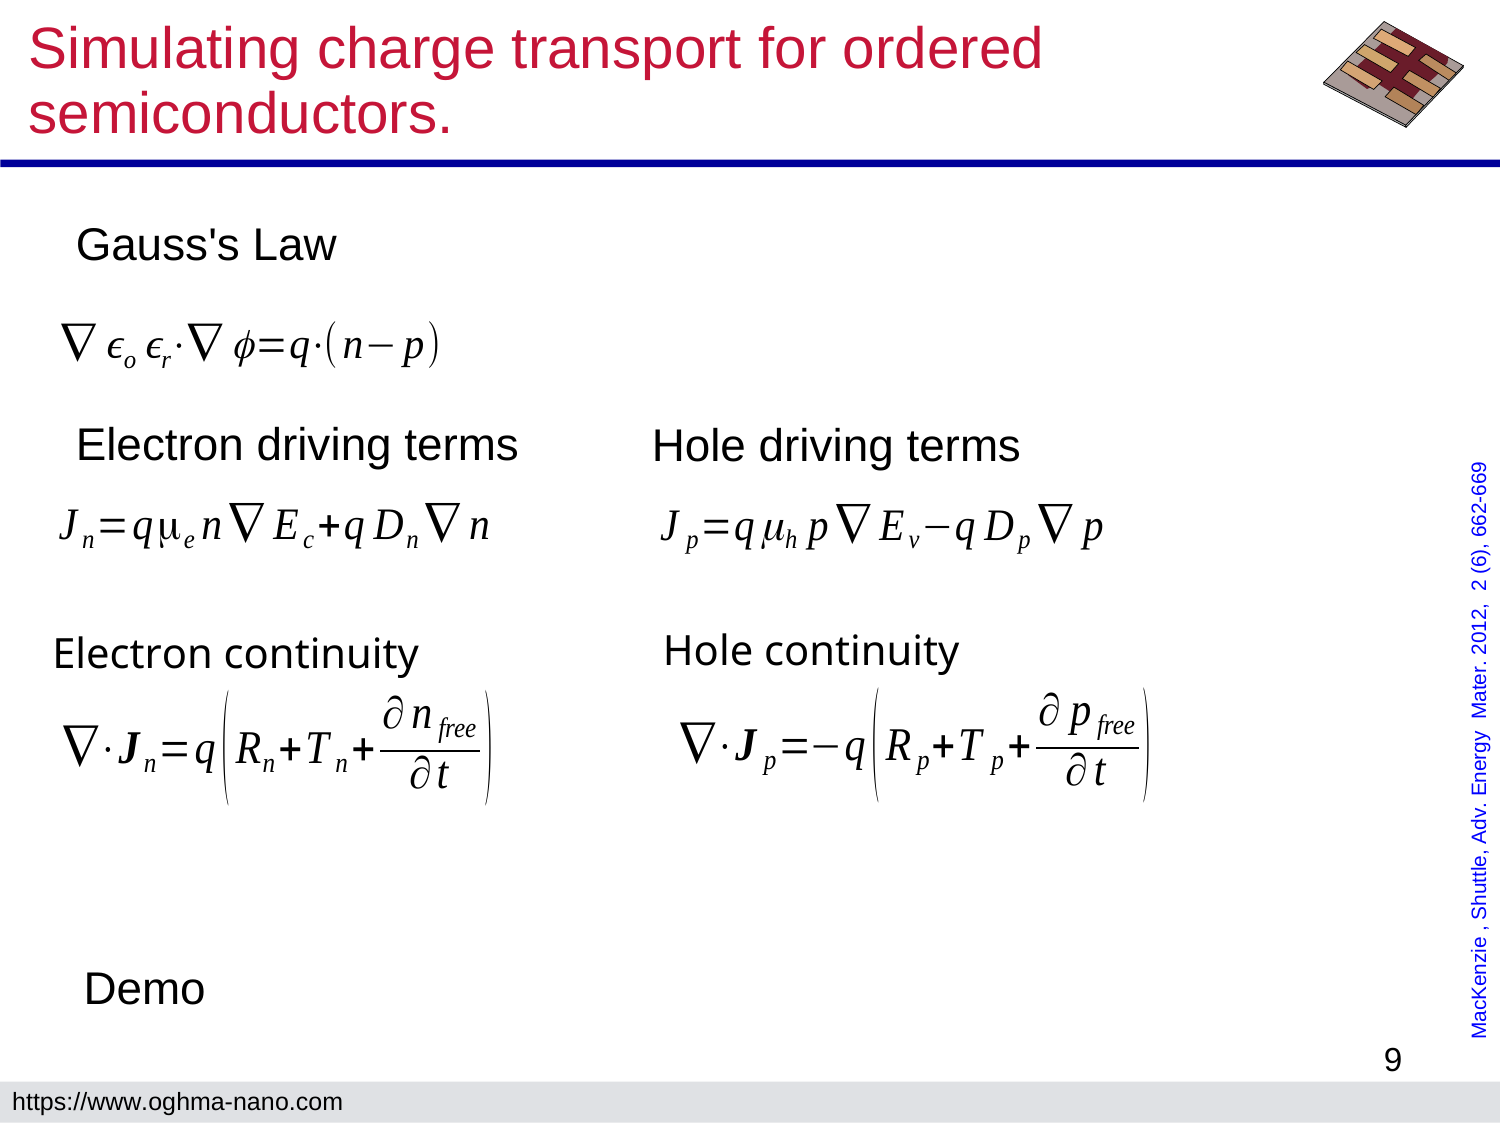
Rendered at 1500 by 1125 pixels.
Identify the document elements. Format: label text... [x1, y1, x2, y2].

chart [672, 685, 1159, 807]
text_box Hole continuity [648, 616, 1037, 683]
text_box Electron continuity [37, 619, 512, 735]
text_box <number> [1369, 1030, 1500, 1101]
text_box Gauss's Law [61, 207, 437, 333]
chart [53, 319, 448, 376]
text_box Hole driving terms [637, 408, 1149, 533]
title Simulating charge transport for ordered semiconductors. [14, 4, 1215, 156]
text_box Demo [53, 950, 251, 1021]
chart [652, 533, 1112, 558]
chart [55, 687, 500, 810]
text_box Electron driving terms [61, 407, 624, 533]
text_box MacKenzie , Shuttle, Adv. Energy Mater. 2012, 2 (6), 662-669 [1457, 128, 1500, 1030]
chart [50, 500, 497, 557]
